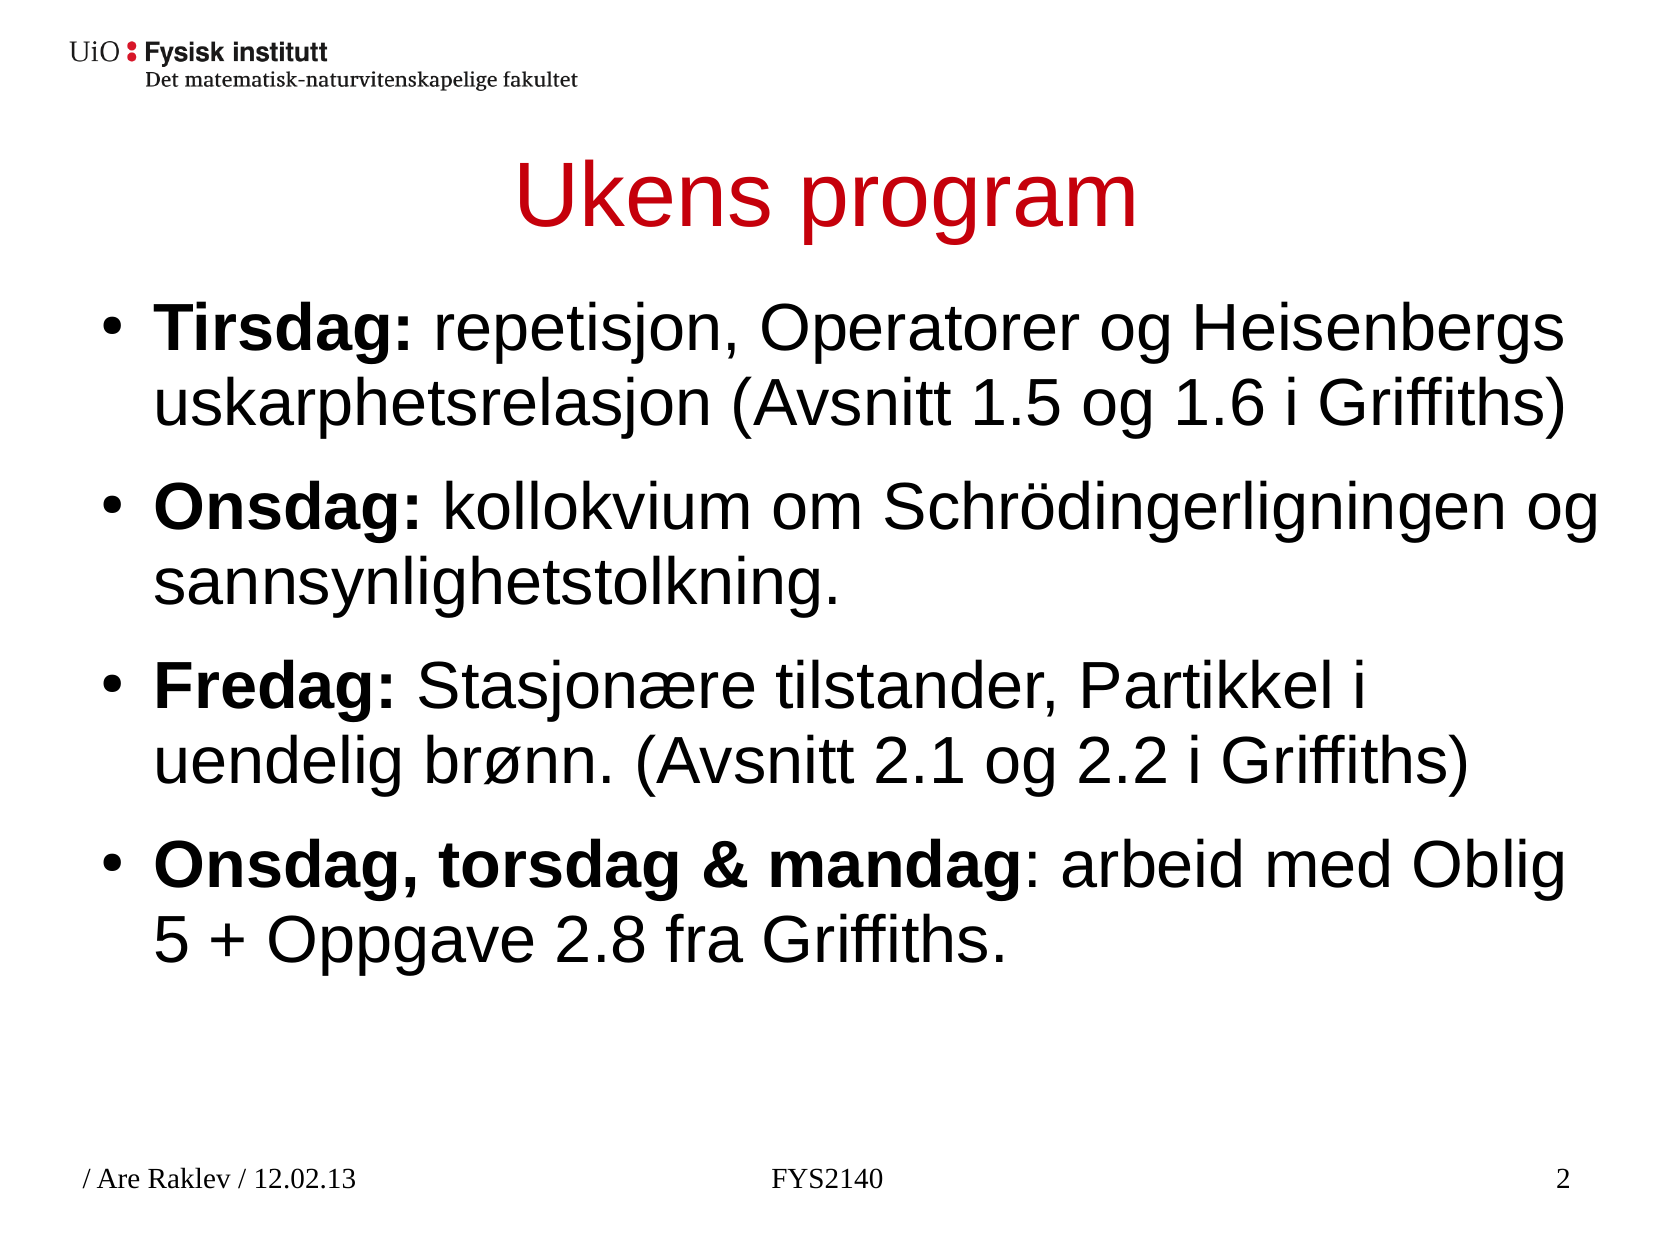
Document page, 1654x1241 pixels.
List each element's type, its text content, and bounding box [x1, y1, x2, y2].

picture [68, 37, 581, 93]
title Ukens program [82, 90, 1571, 290]
list Tirsdag: repetisjon, Operatorer og Heisenbergs uskarphetsrelasjon (Avsnitt 1.5 og 1.6 i Griffiths) Onsdag: kollokvium om Schrödingerligningen og sannsynlighetstolkning. Fredag: Stasjonære tilstander, Partikkel i uendelig brønn. (Avsnitt 2.1 og 2.2 i Griffiths) Onsdag, torsdag & mandag: arbeid med Oblig 5 + Oppgave 2.8 fra Griffiths. [82, 290, 1613, 1094]
